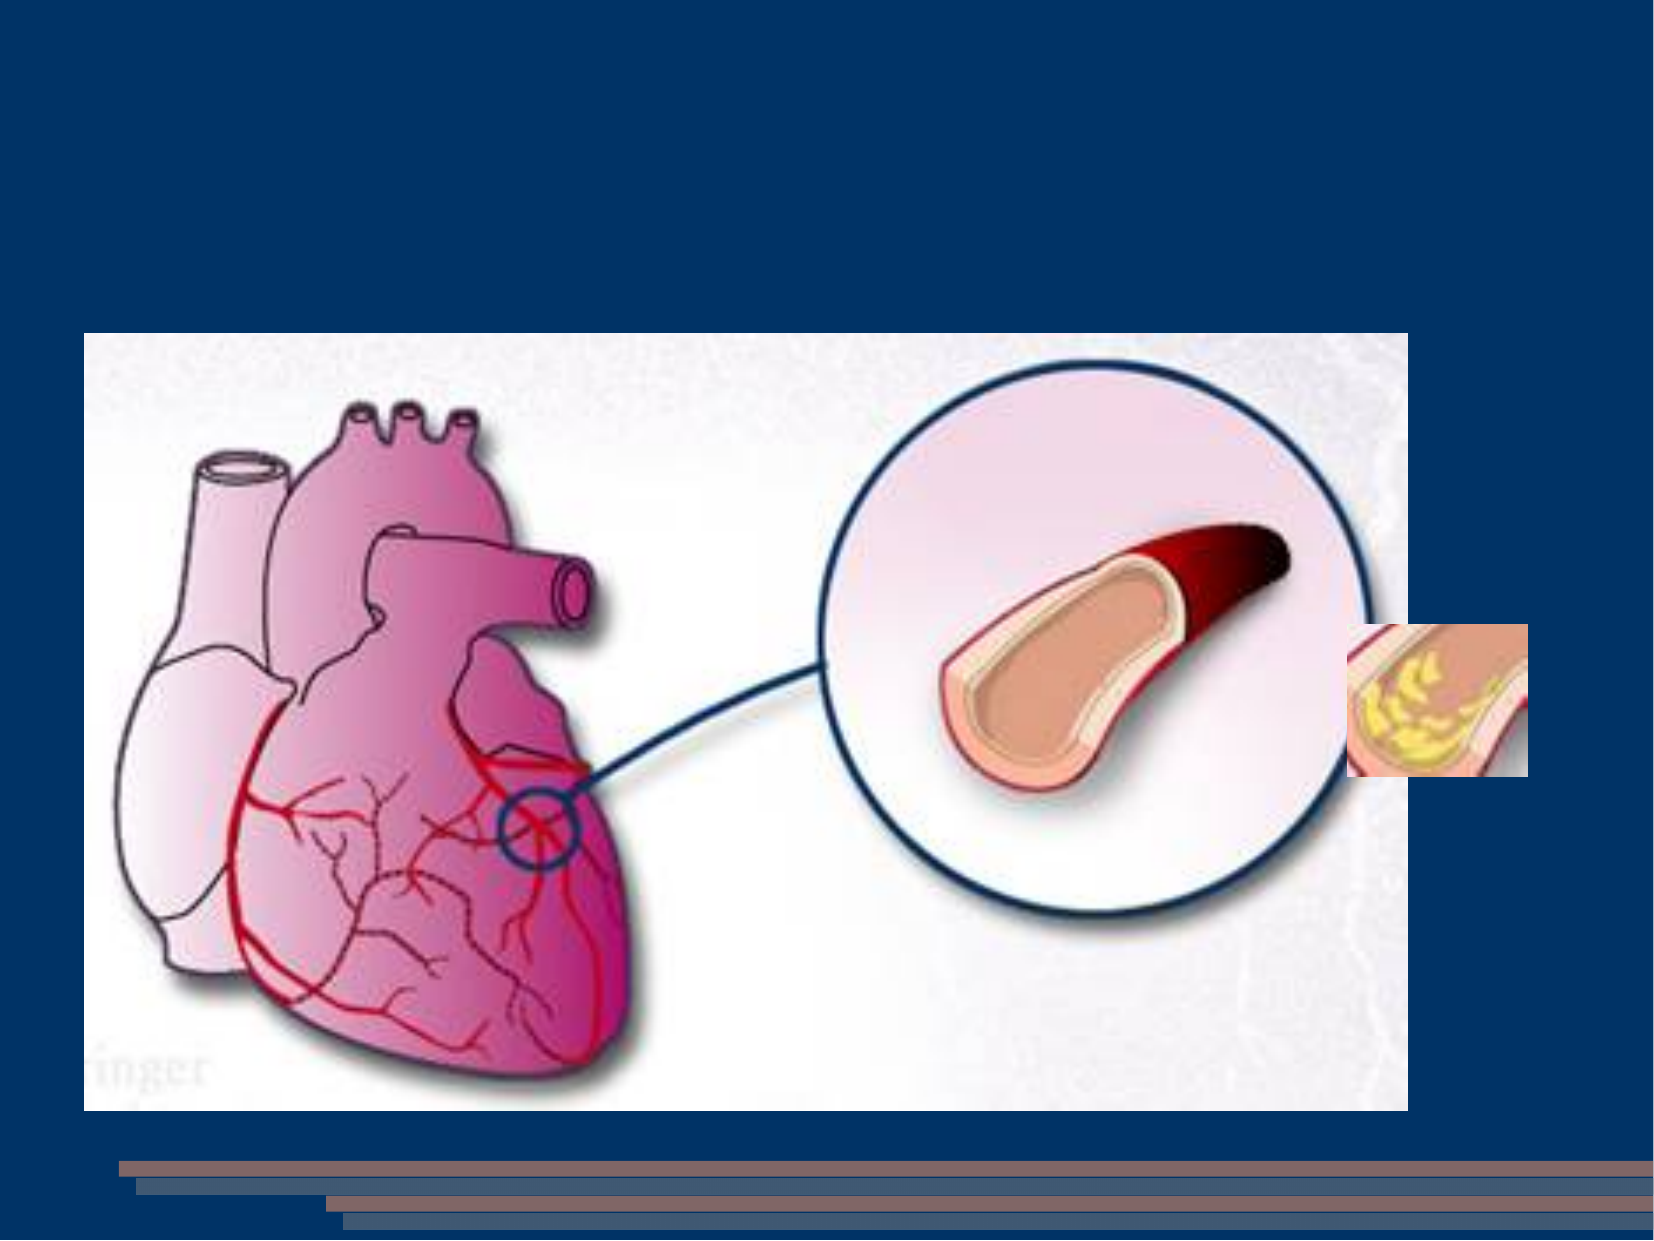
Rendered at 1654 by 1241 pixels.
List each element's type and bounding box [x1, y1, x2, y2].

picture [84, 333, 1528, 1111]
